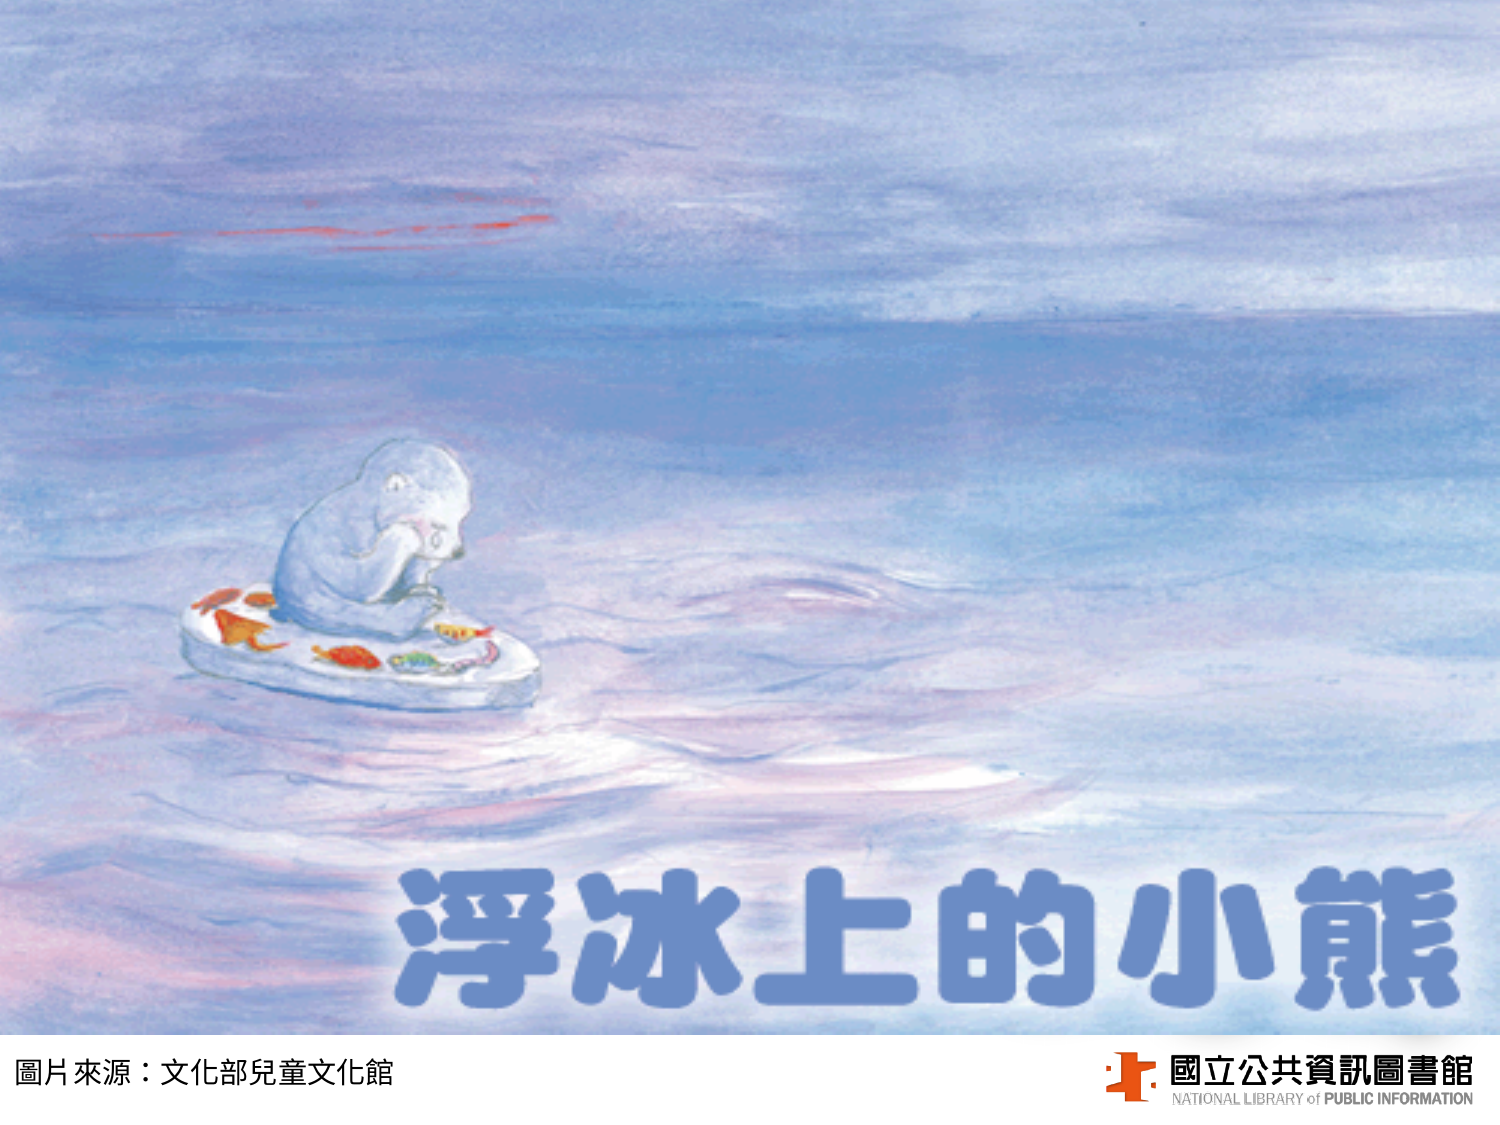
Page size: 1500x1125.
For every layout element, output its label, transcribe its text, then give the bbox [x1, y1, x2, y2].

picture [1104, 1050, 1474, 1105]
text_box 圖片來源：文化部兒童文化館 [0, 1046, 656, 1097]
picture [0, 0, 1500, 1035]
